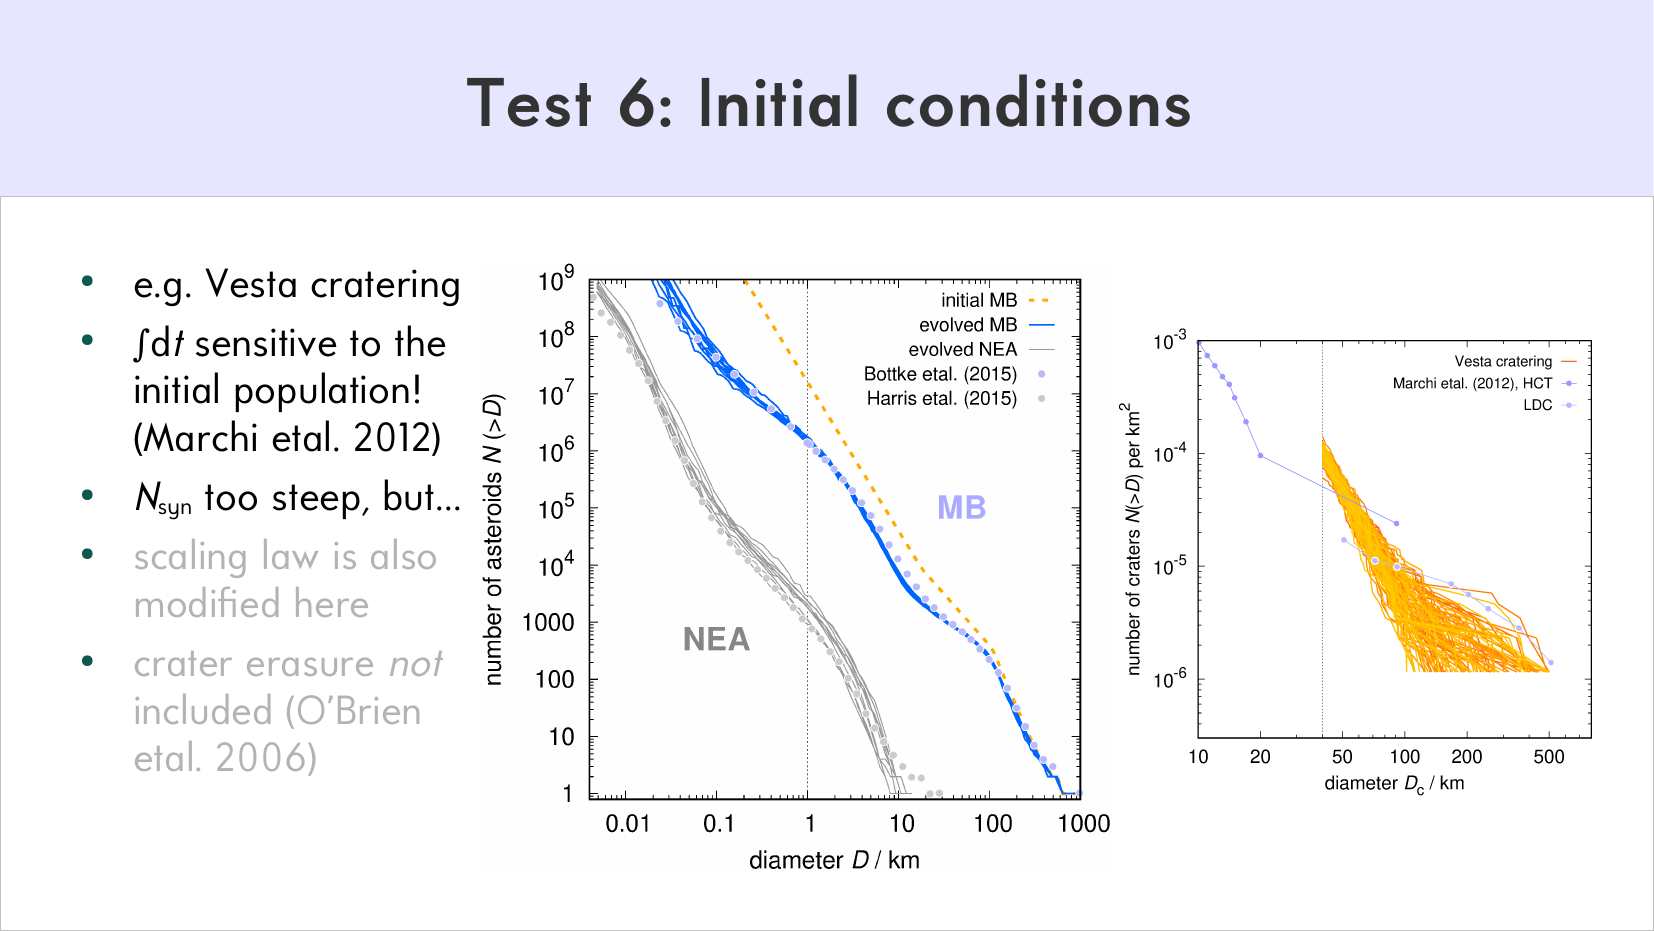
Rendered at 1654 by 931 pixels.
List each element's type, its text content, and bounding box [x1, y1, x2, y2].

list e.g. Vesta cratering ∫dt sensitive to the initial population! (Marchi etal. 2012) Nsyn too steep, but... scaling law is also modified here crater erasure not included (O’Brien etal. 2006) [62, 258, 466, 798]
title Test 6: Initial conditions [124, 23, 1537, 179]
picture [480, 262, 1111, 872]
picture [1117, 327, 1605, 798]
